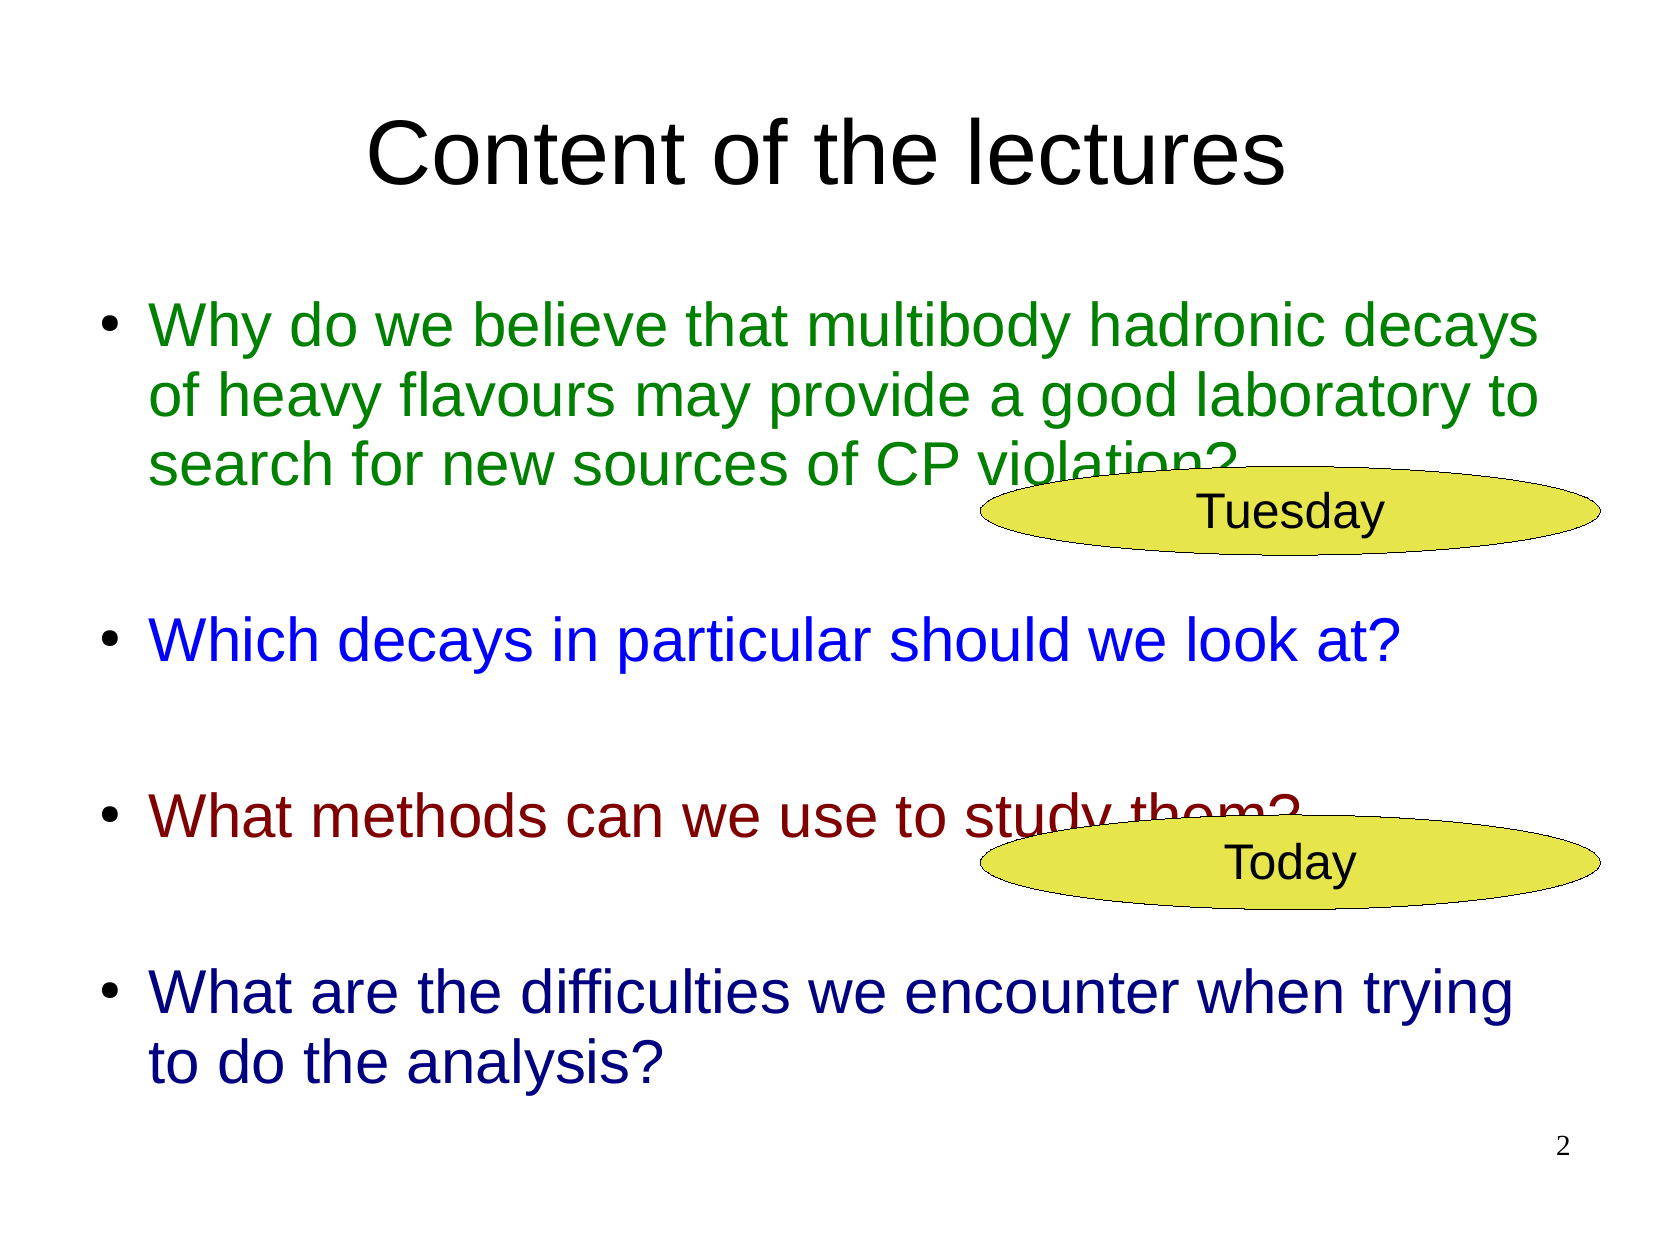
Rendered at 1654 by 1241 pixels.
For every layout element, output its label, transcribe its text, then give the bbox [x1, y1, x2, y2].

title Content of the lectures [82, 56, 1571, 250]
list Why do we believe that multibody hadronic decays of heavy flavours may provide a good laboratory to search for new sources of CP violation? Which decays in particular should we look at? What methods can we use to study them? What are the difficulties we encounter when trying to do the analysis? [82, 290, 1571, 1109]
text_box Tuesday [980, 466, 1601, 556]
text_box Today [980, 814, 1601, 910]
